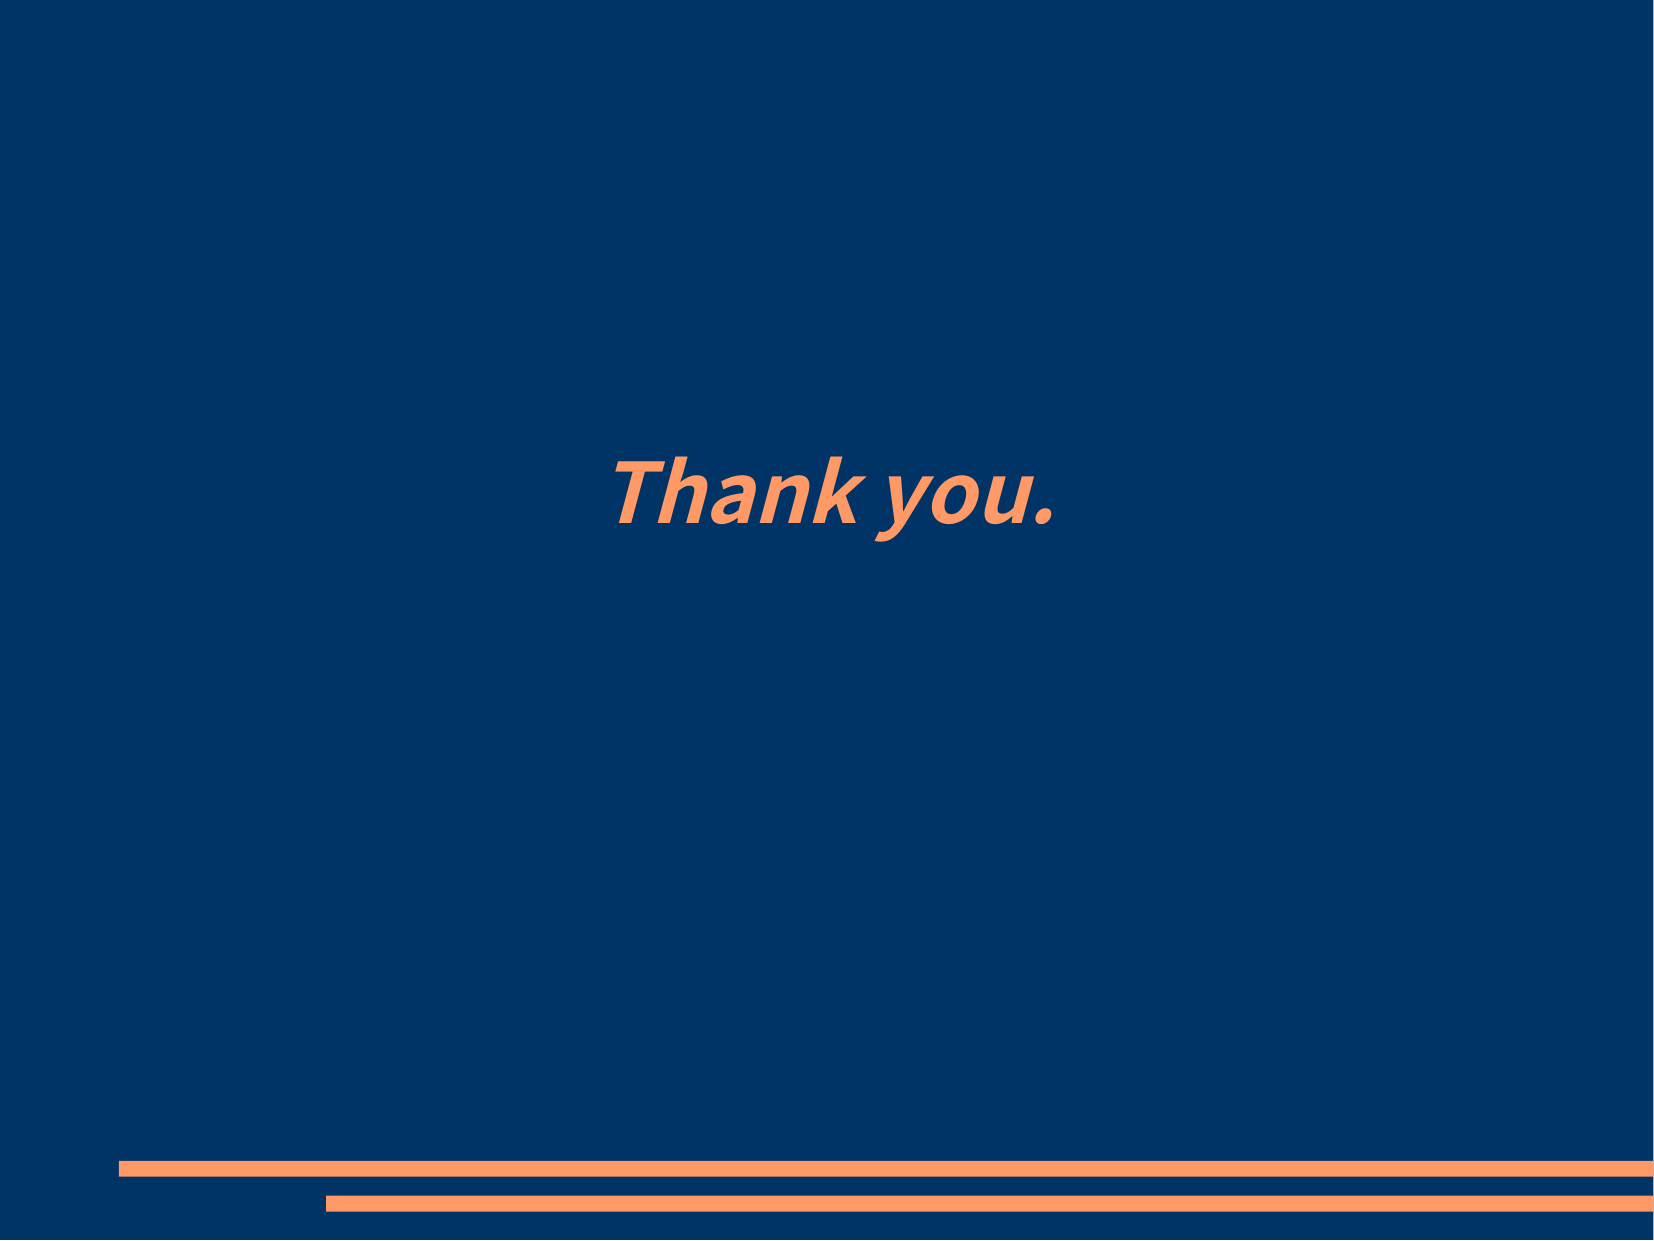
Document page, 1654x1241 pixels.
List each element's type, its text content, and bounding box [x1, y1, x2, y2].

title Thank you. [121, 383, 1534, 591]
